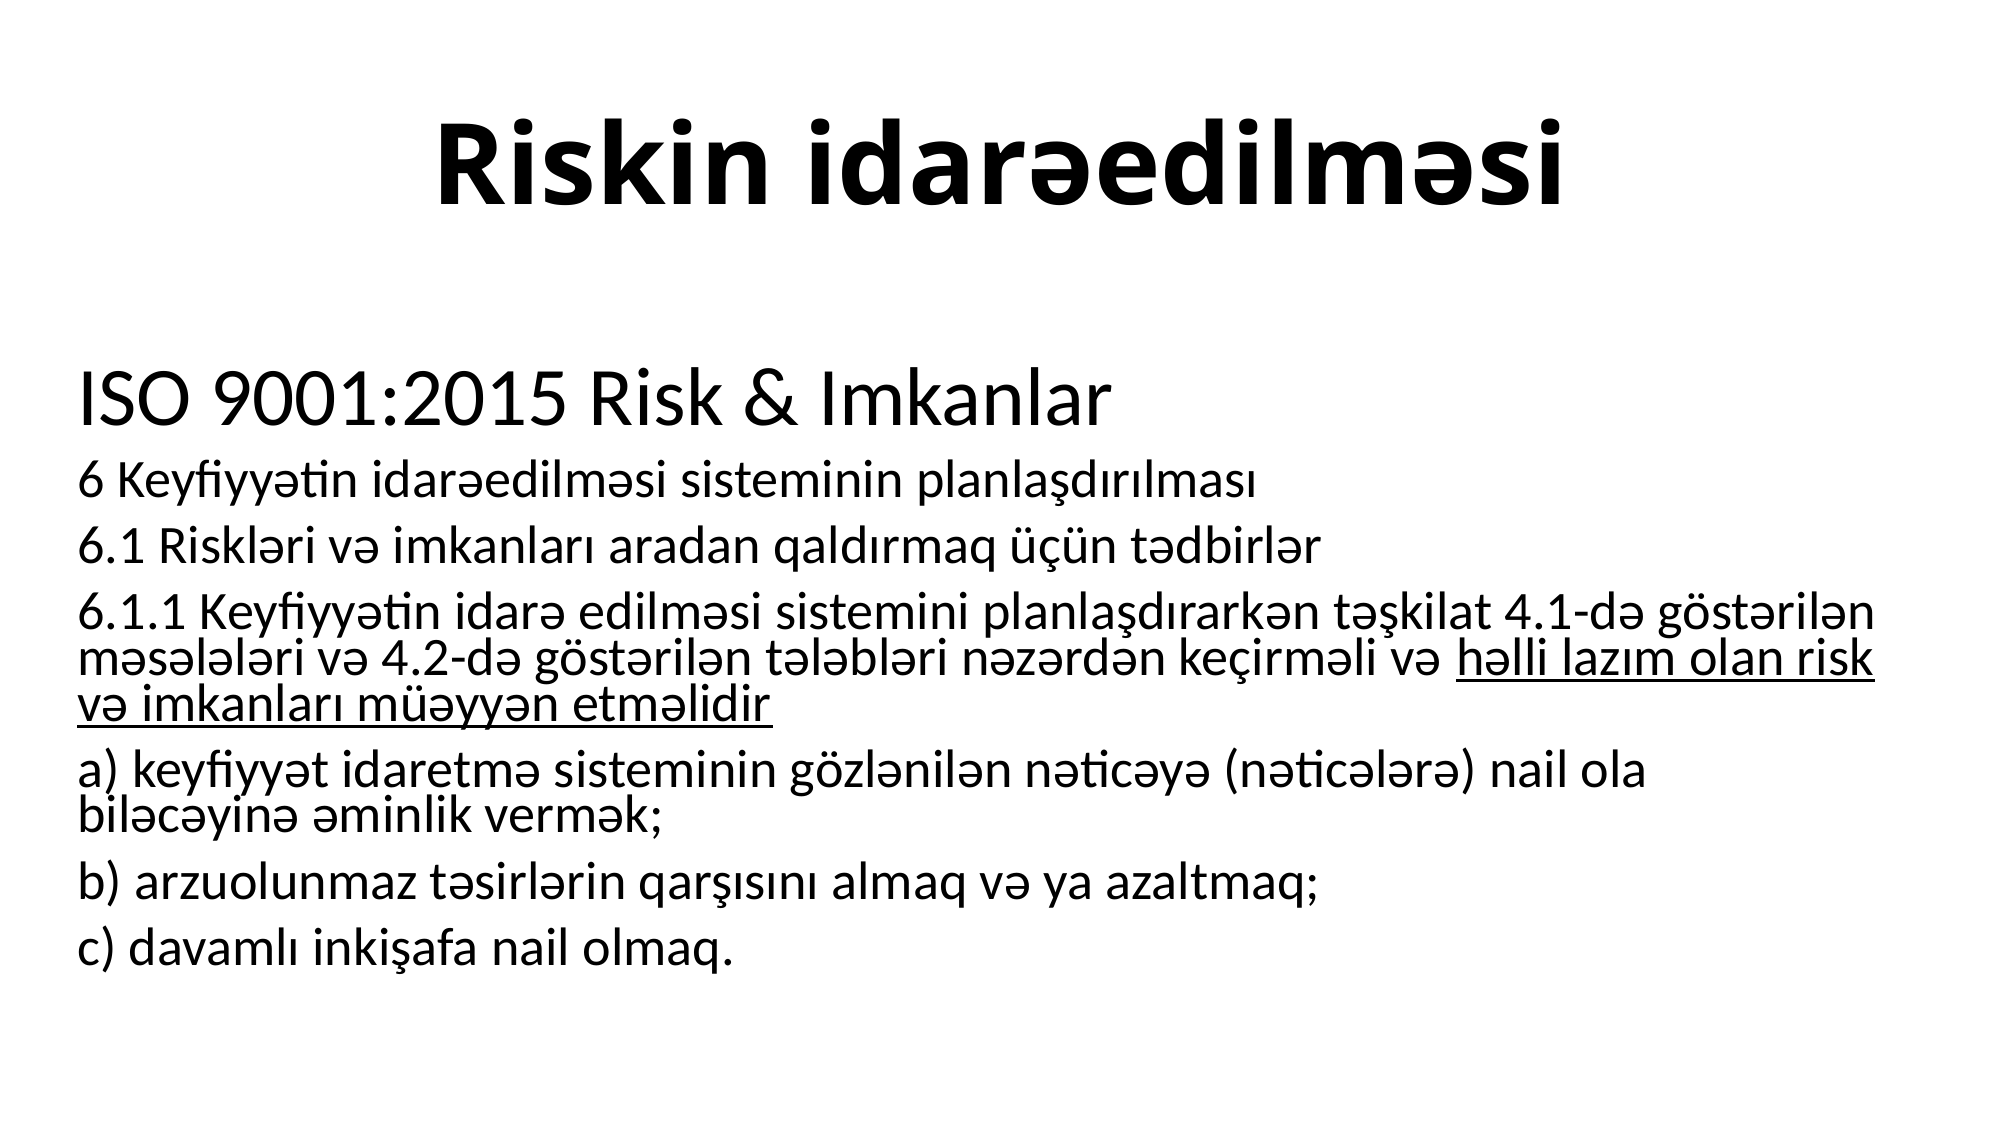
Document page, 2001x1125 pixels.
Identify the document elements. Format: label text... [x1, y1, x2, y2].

title Riskin idarəedilməsi [137, 59, 1863, 278]
list ISO 9001:2015 Risk & Imkanlar 6 Keyfiyyətin idarəedilməsi sisteminin planlaşdırılması 6.1 Riskləri və imkanları aradan qaldırmaq üçün tədbirlər 6.1.1 Keyfiyyətin idarə edilməsi sistemini planlaşdırarkən təşkilat 4.1-də göstərilən məsələləri və 4.2-də göstərilən tələbləri nəzərdən keçirməli və həlli lazım olan risk və imkanları müəyyən etməlidir a) keyfiyyət idaretmə sisteminin gözlənilən nəticəyə (nəticələrə) nail ola biləcəyinə əminlik vermək; b) arzuolunmaz təsirlərin qarşısını almaq və ya azaltmaq; c) davamlı inkişafa nail olmaq. [62, 362, 1900, 1038]
